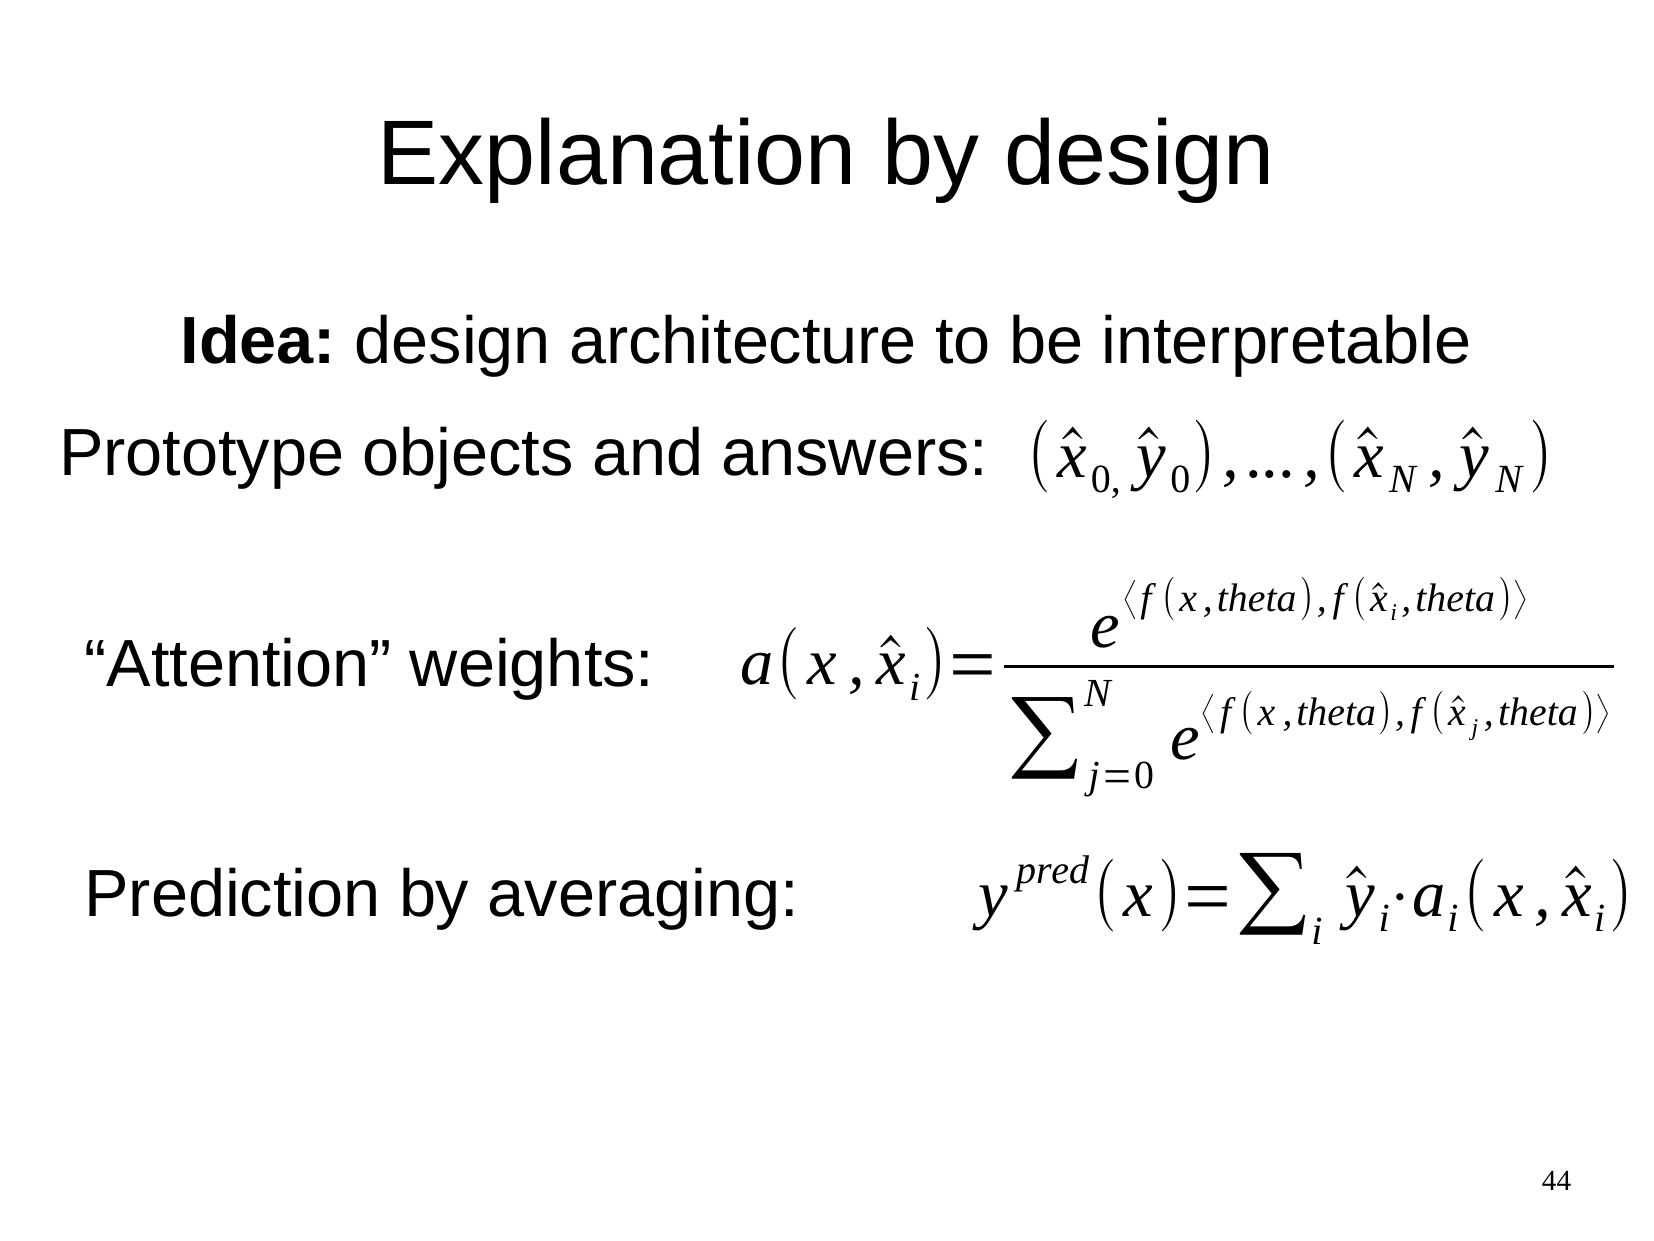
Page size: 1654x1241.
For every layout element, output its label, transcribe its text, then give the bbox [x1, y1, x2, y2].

chart [963, 847, 1638, 954]
subtitle Idea: design architecture to be interpretable [82, 290, 1571, 391]
text_box “Attention” weights: [84, 588, 769, 738]
chart [732, 575, 1623, 797]
chart [1022, 416, 1558, 502]
text_box Prototype objects and answers: [59, 402, 1548, 503]
title Explanation by design [82, 49, 1571, 257]
text_box Prediction by averaging: [84, 818, 963, 969]
